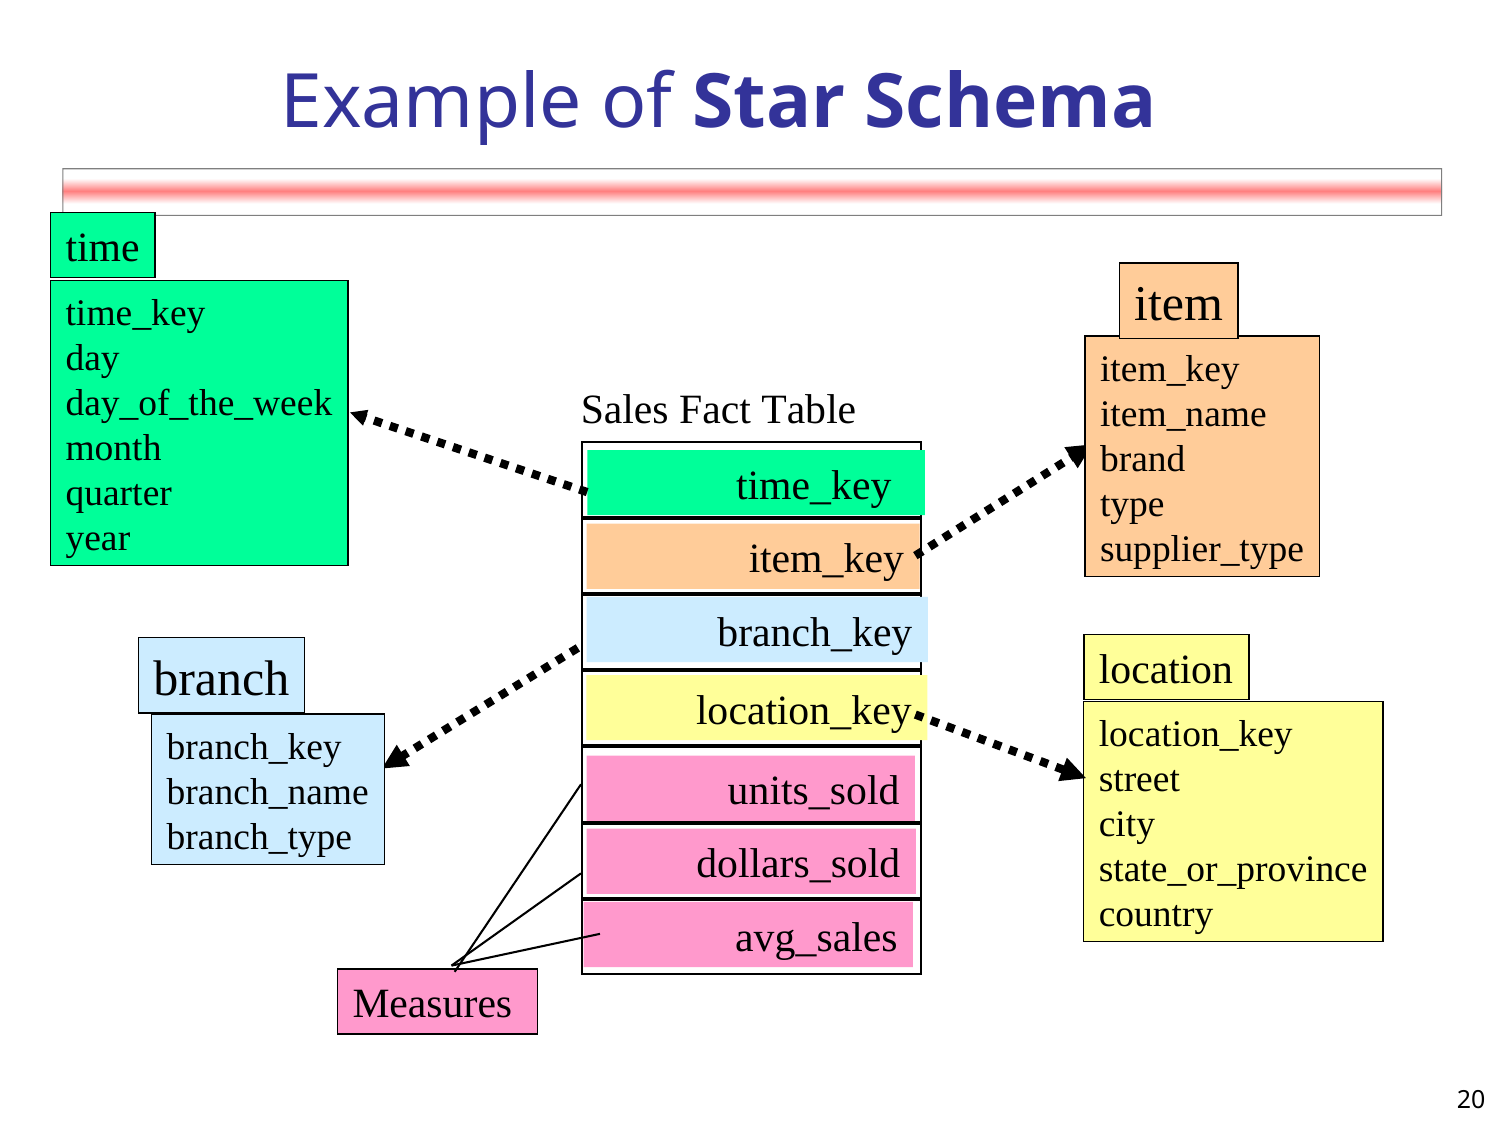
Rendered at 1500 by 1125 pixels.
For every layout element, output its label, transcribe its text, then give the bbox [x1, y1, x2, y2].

text_box Measures [337, 968, 538, 1034]
text_box time [50, 212, 155, 278]
text_box units_sold [586, 755, 915, 821]
text_box time_key [587, 450, 925, 516]
text_box location_key street city state_or_province country [1083, 701, 1384, 942]
text_box avg_sales [583, 901, 913, 968]
text_box item_key item_name brand type supplier_type [1084, 336, 1320, 577]
text_box item [1119, 262, 1239, 339]
title Example of Star Schema [81, 44, 1357, 150]
text_box branch_key [586, 596, 928, 663]
text_box <number> [1187, 1050, 1500, 1125]
text_box time_key day day_of_the_week month quarter year [50, 280, 348, 566]
text_box branch_key branch_name branch_type [151, 714, 385, 865]
text_box location_key [586, 675, 928, 741]
text_box Sales Fact Table [565, 373, 872, 440]
list [1053, 274, 1463, 982]
text_box branch [138, 637, 305, 713]
text_box dollars_sold [586, 828, 916, 894]
text_box location [1083, 634, 1249, 700]
text_box item_key [586, 523, 920, 589]
